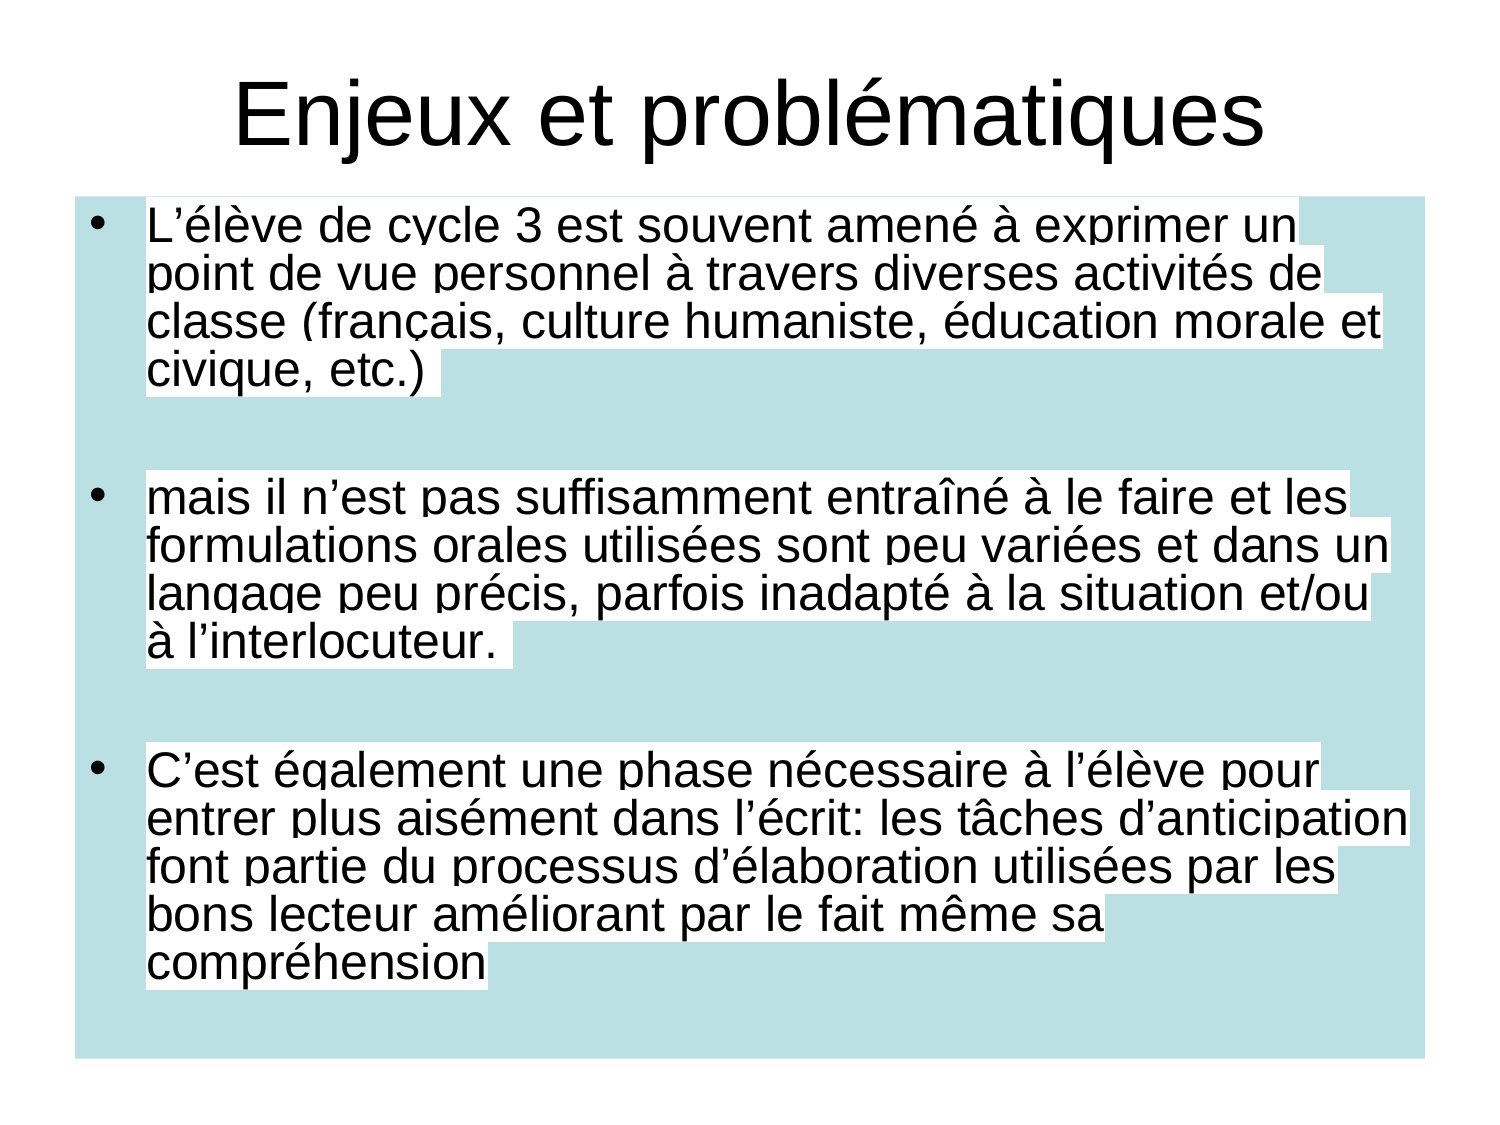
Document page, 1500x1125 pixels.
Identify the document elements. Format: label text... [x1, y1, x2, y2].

title Enjeux et problématiques [75, 45, 1426, 173]
list L’élève de cycle 3 est souvent amené à exprimer un point de vue personnel à travers diverses activités de classe (français, culture humaniste, éducation morale et civique, etc.) mais il n’est pas suffisamment entraîné à le faire et les formulations orales utilisées sont peu variées et dans un langage peu précis, parfois inadapté à la situation et/ou à l’interlocuteur. C’est également une phase nécessaire à l’élève pour entrer plus aisément dans l’écrit: les tâches d’anticipation font partie du processus d’élaboration utilisées par les bons lecteur améliorant par le fait même sa compréhension [75, 196, 1426, 1059]
